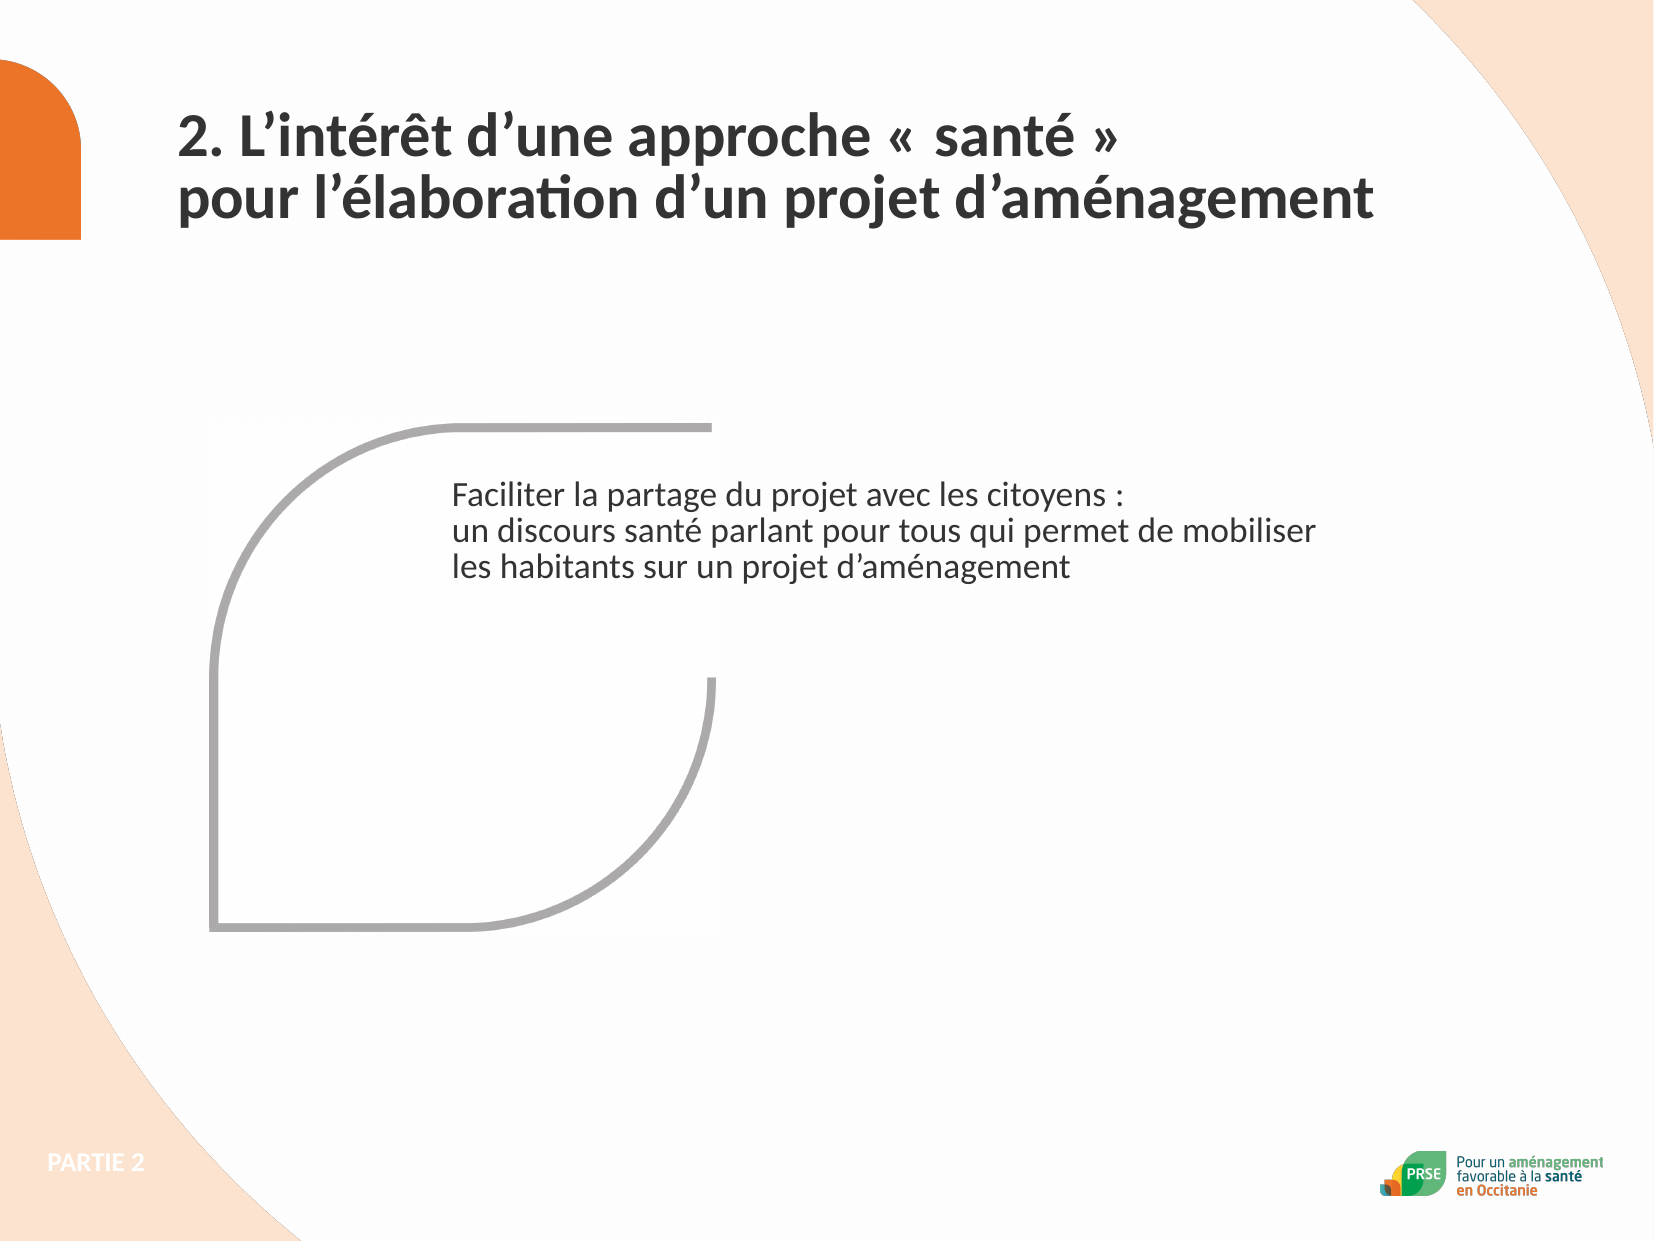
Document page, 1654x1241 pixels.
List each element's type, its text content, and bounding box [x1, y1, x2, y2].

text_box PARTIE 2 [32, 1144, 305, 1193]
text_box Faciliter la partage du projet avec les citoyens : un discours santé parlant pour tous qui permet de mobiliser les habitants sur un projet d’aménagement [437, 472, 1347, 877]
picture [0, 0, 1654, 1241]
title 2. L’intérêt d’une approche « santé » pour l’élaboration d’un projet d’aménagement [177, 57, 1619, 287]
